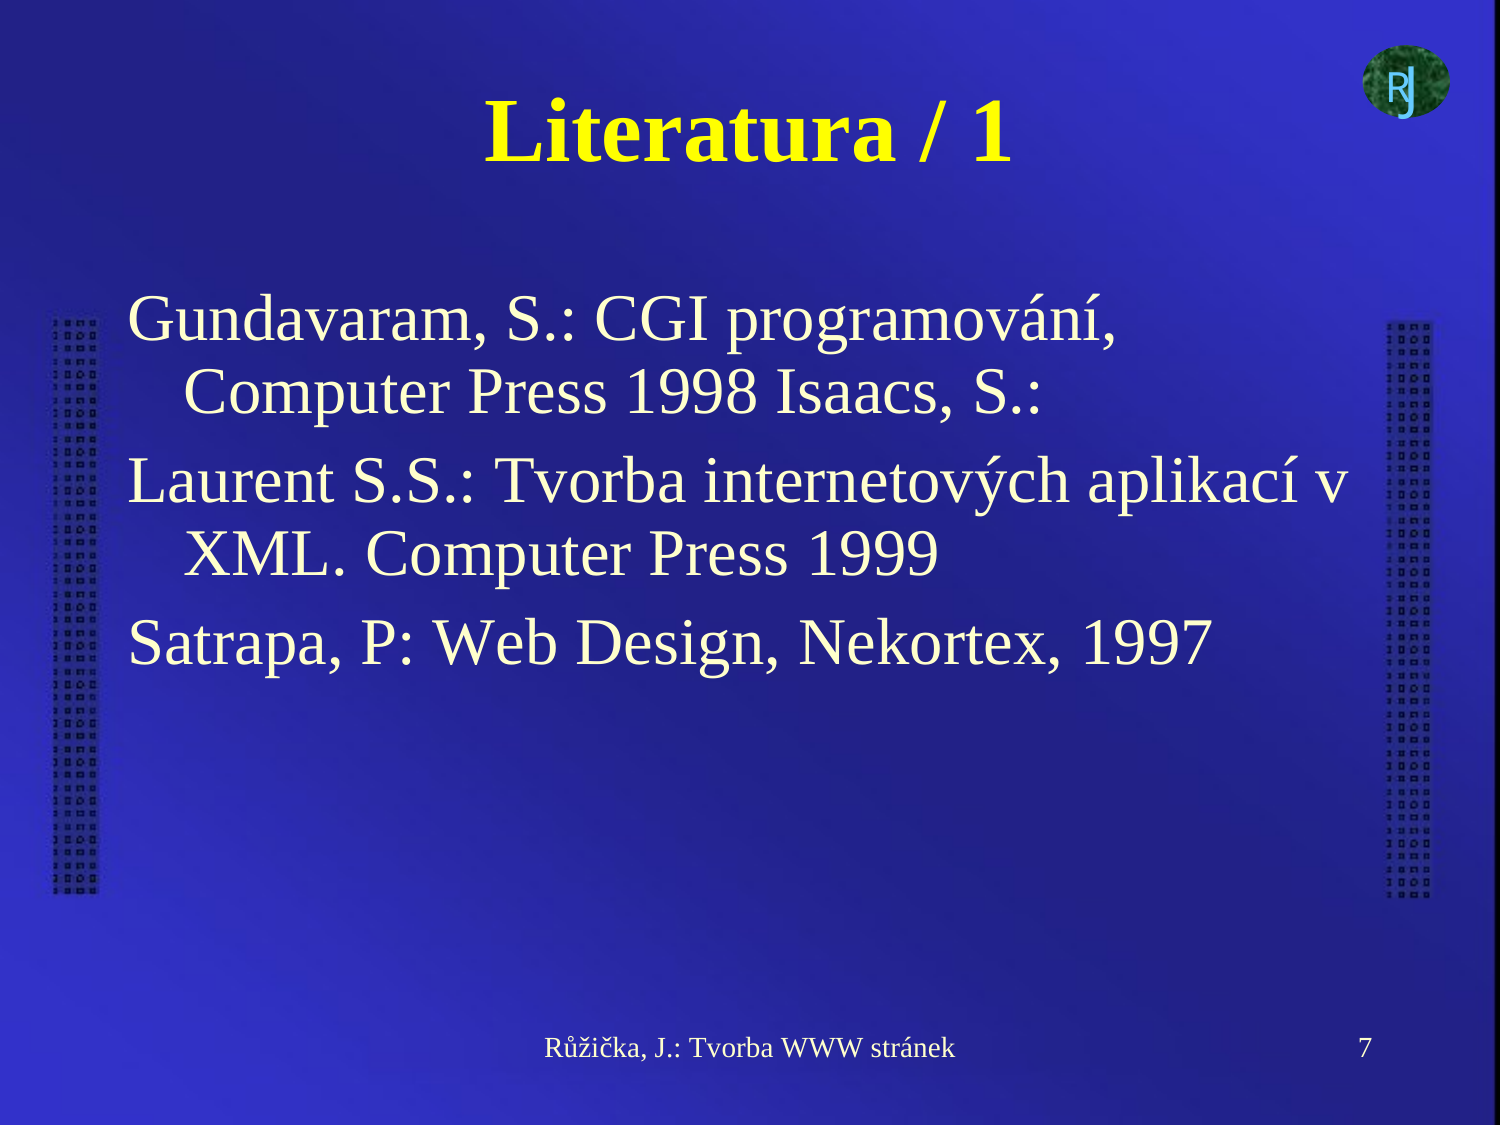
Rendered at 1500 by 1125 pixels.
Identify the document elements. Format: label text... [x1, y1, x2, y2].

text_box Růžička, J.: Tvorba WWW stránek [512, 1025, 988, 1101]
text_box R [1370, 50, 1433, 116]
text_box J [1388, 39, 1451, 128]
text_box 31 [1074, 1025, 1388, 1101]
title Literatura / 1 [112, 37, 1388, 225]
picture [0, 0, 1500, 1125]
list Gundavaram, S.: CGI programování, Computer Press 1998 Isaacs, S.: Laurent S.S.: Tvorba internetových aplikací v XML. Computer Press 1999 Satrapa, P: Web Design, Nekortex, 1997 [112, 275, 1388, 1009]
text_box [1362, 61, 1370, 102]
